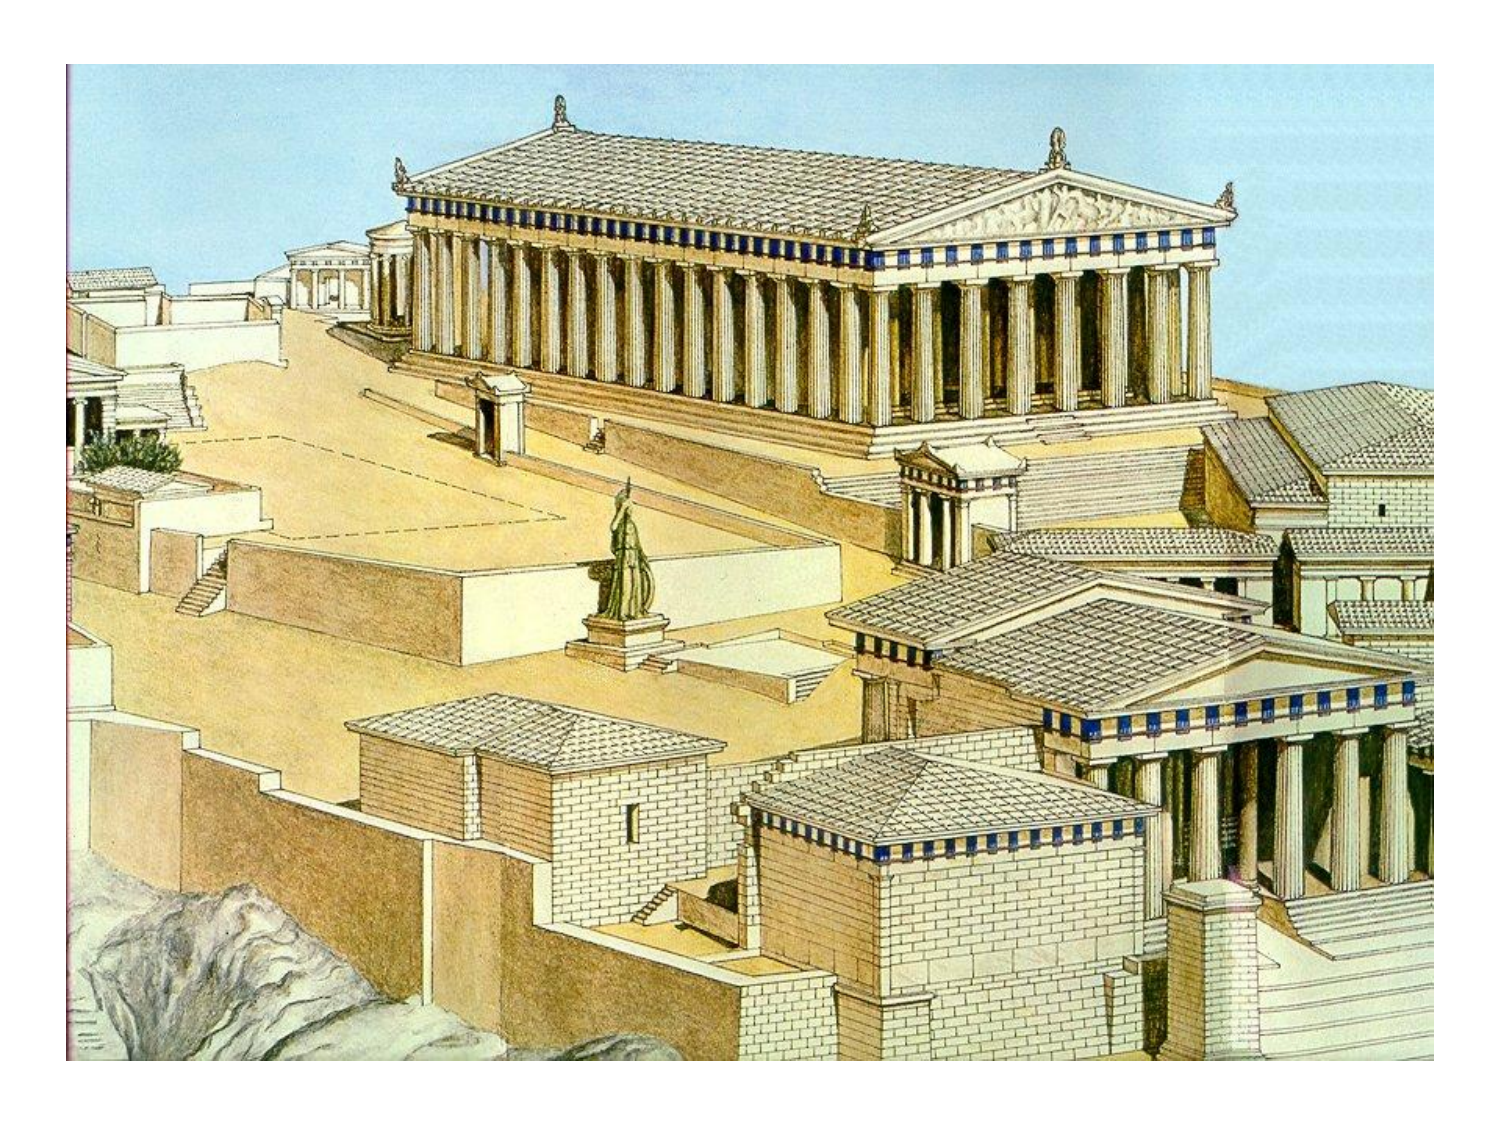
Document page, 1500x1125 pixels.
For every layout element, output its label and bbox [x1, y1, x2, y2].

picture [66, 64, 1434, 1061]
